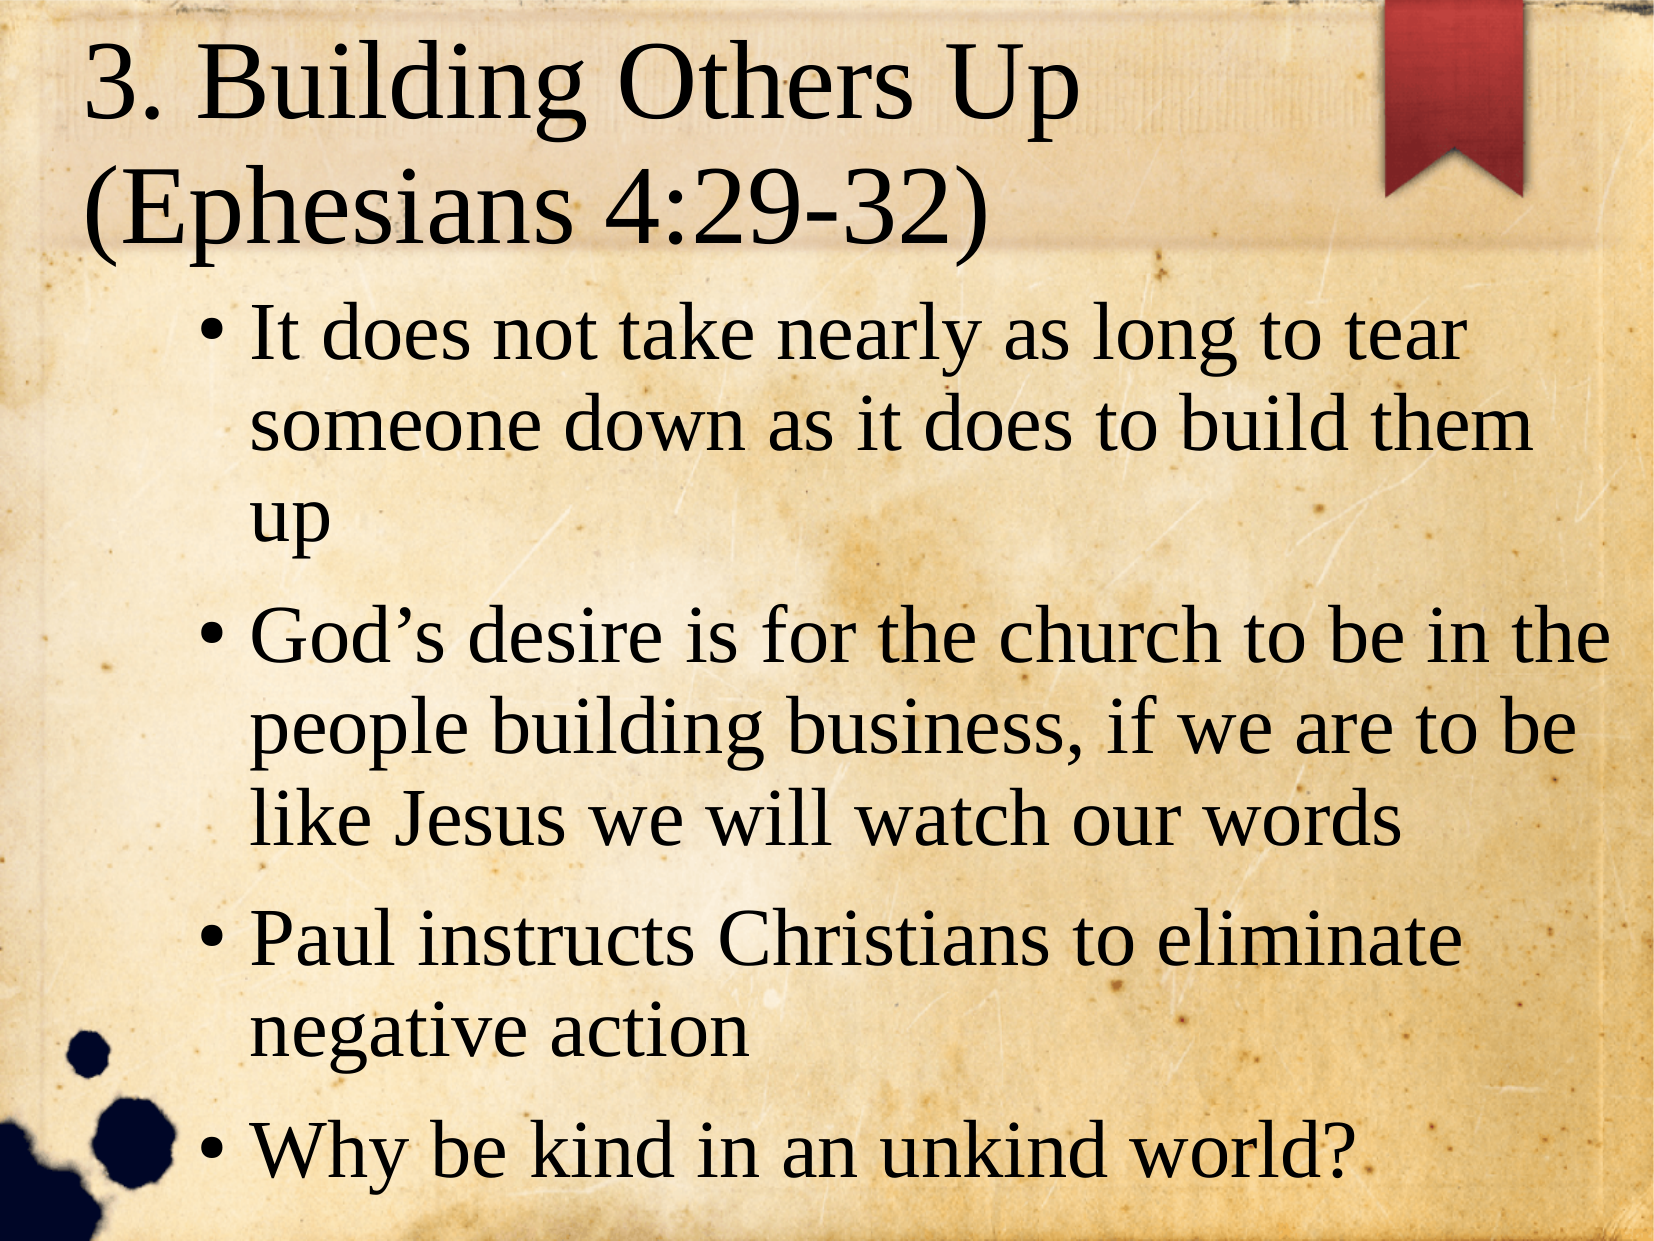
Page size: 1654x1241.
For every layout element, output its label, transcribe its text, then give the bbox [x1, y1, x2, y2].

title 3. Building Others Up (Ephesians 4:29-32) [82, 18, 1347, 268]
list It does not take nearly as long to tear someone down as it does to build them up God’s desire is for the church to be in the people building business, if we are to be like Jesus we will watch our words Paul instructs Christians to eliminate negative action Why be kind in an unkind world? [179, 285, 1636, 1201]
picture [0, 0, 1654, 1241]
